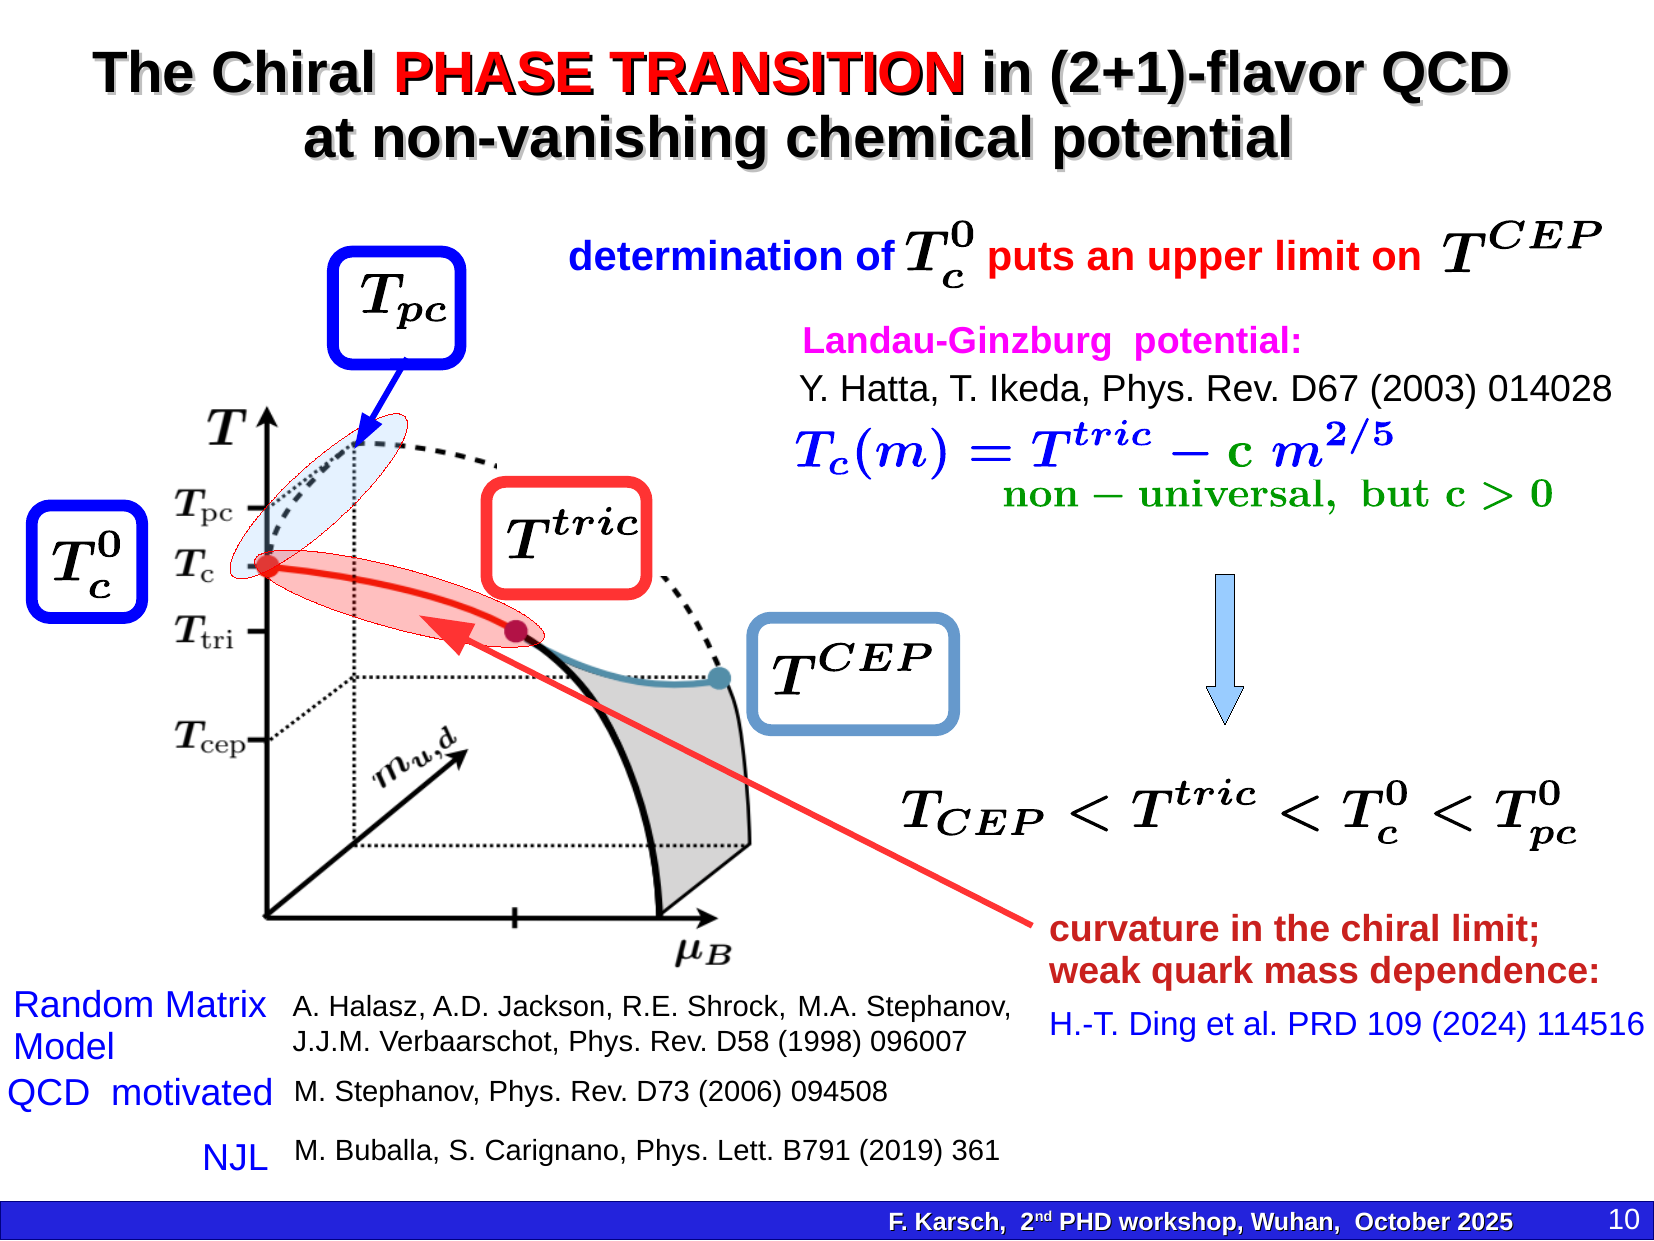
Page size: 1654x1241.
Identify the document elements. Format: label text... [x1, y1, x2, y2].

text_box M. Stephanov, Phys. Rev. D73 (2006) 094508 [289, 1067, 904, 1116]
text_box [752, 617, 955, 731]
text_box [1206, 574, 1244, 725]
text_box Y. Hatta, T. Ikeda, Phys. Rev. D67 (2003) 014028 [783, 359, 1629, 417]
text_box NJL [187, 1129, 301, 1186]
picture [150, 386, 777, 982]
text_box [332, 251, 461, 365]
picture [302, 386, 777, 792]
text_box A. Halasz, A.D. Jackson, R.E. Shrock, M.A. Stephanov, J.J.M. Verbaarschot, Phys. Rev. D58 (1998) 096007 [293, 975, 1028, 1075]
text_box [1441, 220, 1604, 273]
text_box determination of puts an upper limit on [976, 225, 1654, 287]
text_box Landau-Ginzburg potential: [787, 312, 1319, 359]
text_box M. Buballa, S. Carignano, Phys. Lett. B791 (2019) 361 [279, 1126, 1017, 1175]
text_box The Chiral PHASE TRANSITION in (2+1)-flavor QCD at non-vanishing chemical potential [77, 32, 1643, 178]
text_box curvature in the chiral limit; weak quark mass dependence: H.-T. Ding et al. PRD 109 (2024) 114516 [1034, 900, 1654, 1050]
text_box QCD motivated [0, 1064, 289, 1121]
text_box [486, 376, 1554, 595]
text_box Random Matrix Model [0, 975, 293, 1075]
text_box [31, 505, 143, 619]
text_box determination of puts an upper limit on [553, 225, 904, 287]
text_box [904, 220, 976, 289]
text_box [902, 778, 1577, 851]
text_box [230, 413, 545, 648]
